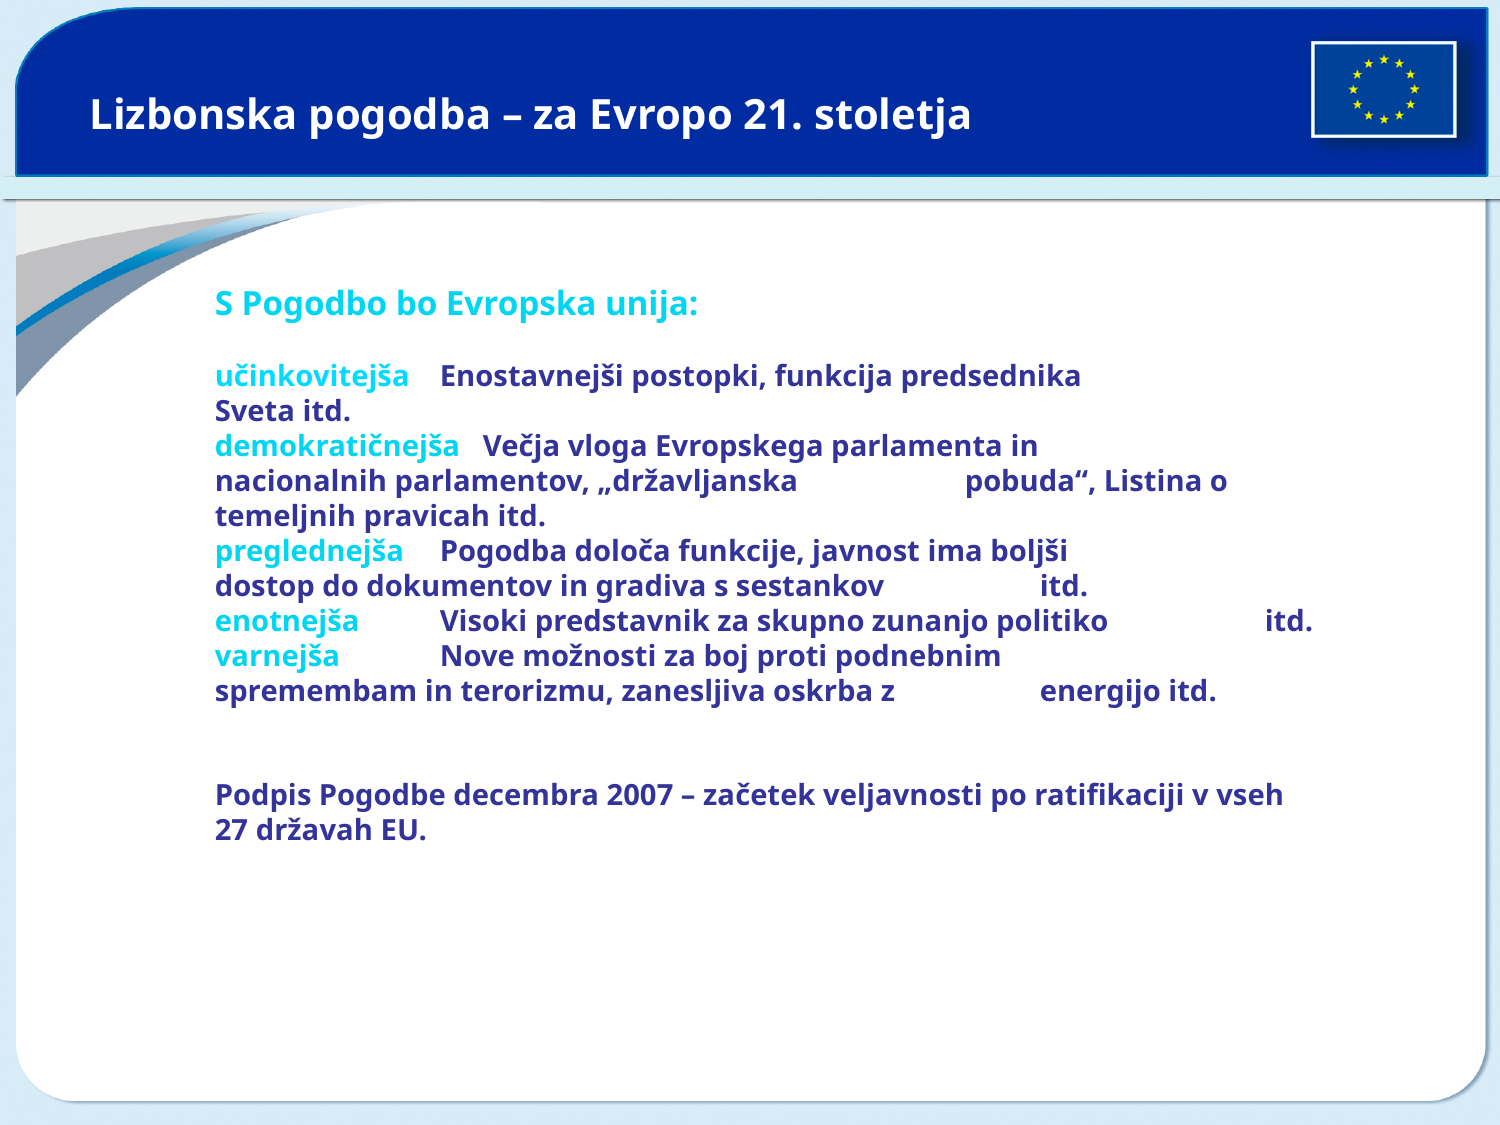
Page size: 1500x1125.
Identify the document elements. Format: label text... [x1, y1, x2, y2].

picture [0, 0, 1500, 1125]
text_box S Pogodbo bo Evropska unija: učinkovitejša Enostavnejši postopki, funkcija predsednika Sveta itd. demokratičnejša Večja vloga Evropskega parlamenta in nacionalnih parlamentov, „državljanska pobuda“, Listina o temeljnih pravicah itd. preglednejša Pogodba določa funkcije, javnost ima boljši dostop do dokumentov in gradiva s sestankov itd. enotnejša Visoki predstavnik za skupno zunanjo politiko itd. varnejša Nove možnosti za boj proti podnebnim spremembam in terorizmu, zanesljiva oskrba z energijo itd. Podpis Pogodbe decembra 2007 – začetek veljavnosti po ratifikaciji v vseh 27 državah EU. [199, 274, 1338, 855]
text_box Lizbonska pogodba – za Evropo 21. stoletja [75, 19, 1294, 207]
